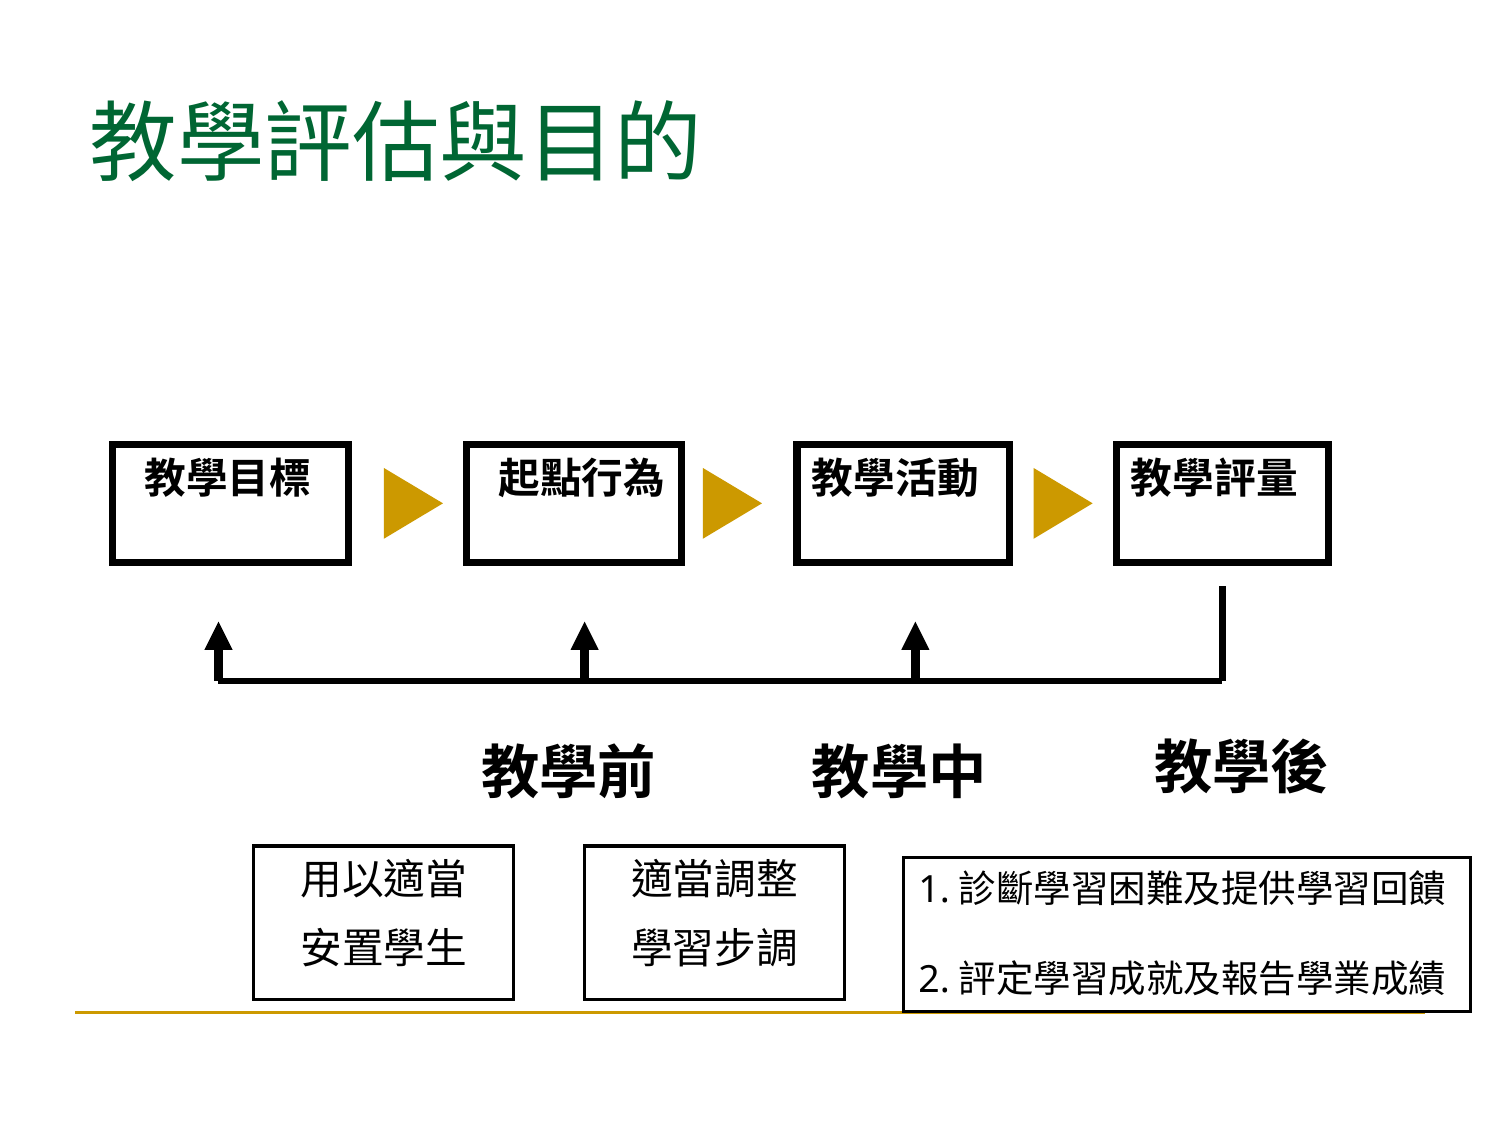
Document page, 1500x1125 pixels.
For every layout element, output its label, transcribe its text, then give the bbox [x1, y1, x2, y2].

text_box 教學後 [1139, 722, 1388, 808]
text_box 教學活動 [797, 444, 1010, 563]
text_box 起點行為 [466, 444, 682, 563]
text_box [702, 467, 762, 539]
text_box 教學前 [466, 727, 715, 813]
text_box 教學評量 [1116, 444, 1329, 563]
text_box 適當調整 學習步調 [584, 846, 845, 1000]
text_box 教學目標 [112, 444, 349, 563]
text_box [1033, 467, 1093, 539]
text_box 教學中 [797, 727, 1046, 813]
title 教學評估與目的 [75, 45, 1425, 233]
text_box [383, 467, 443, 539]
text_box 用以適當 安置學生 [253, 846, 514, 1000]
text_box 1.診斷學習困難及提供學習回饋 2.評定學習成就及報告學業成績 [903, 857, 1471, 1012]
